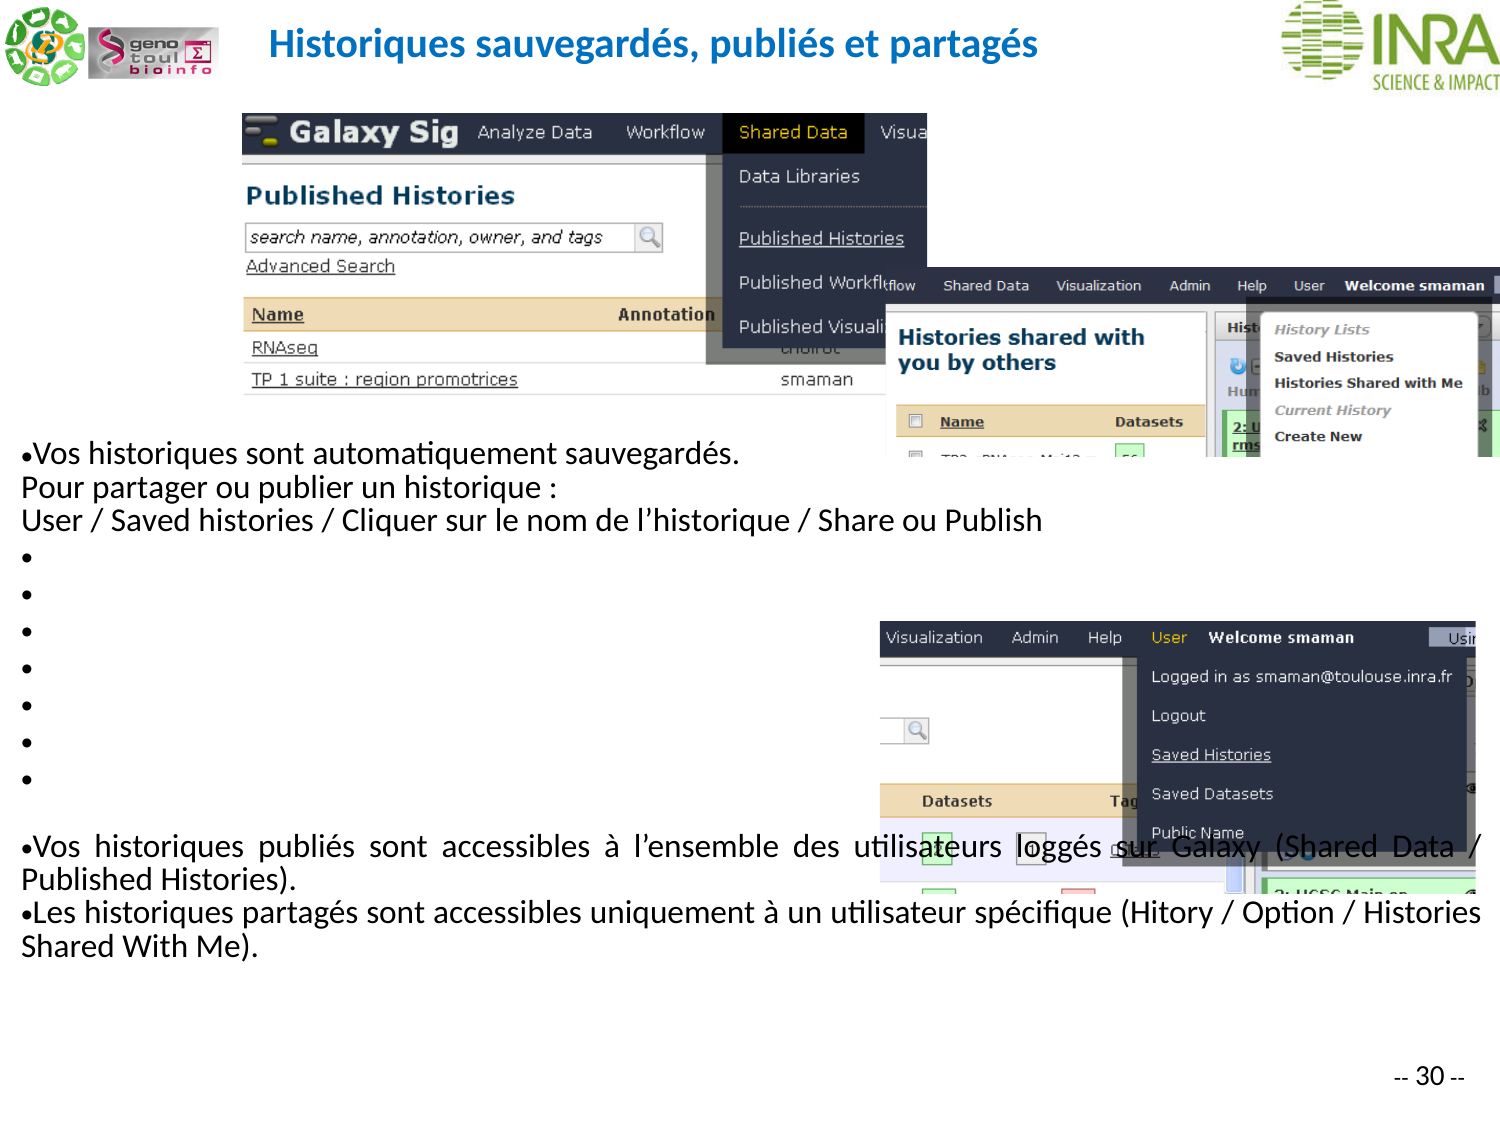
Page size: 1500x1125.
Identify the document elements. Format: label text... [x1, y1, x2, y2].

text_box Vos historiques sont automatiquement sauvegardés. Pour partager ou publier un historique : User / Saved histories / Cliquer sur le nom de l’historique / Share ou Publish Vos historiques publiés sont accessibles à l’ensemble des utilisateurs loggés sur Galaxy (Shared Data / Published Histories). Les historiques partagés sont accessibles uniquement à un utilisateur spécifique (Hitory / Option / Histories Shared With Me). [5, 432, 1500, 1064]
picture [242, 113, 1500, 432]
text_box Historiques sauvegardés, publiés et partagés [253, 19, 1270, 86]
